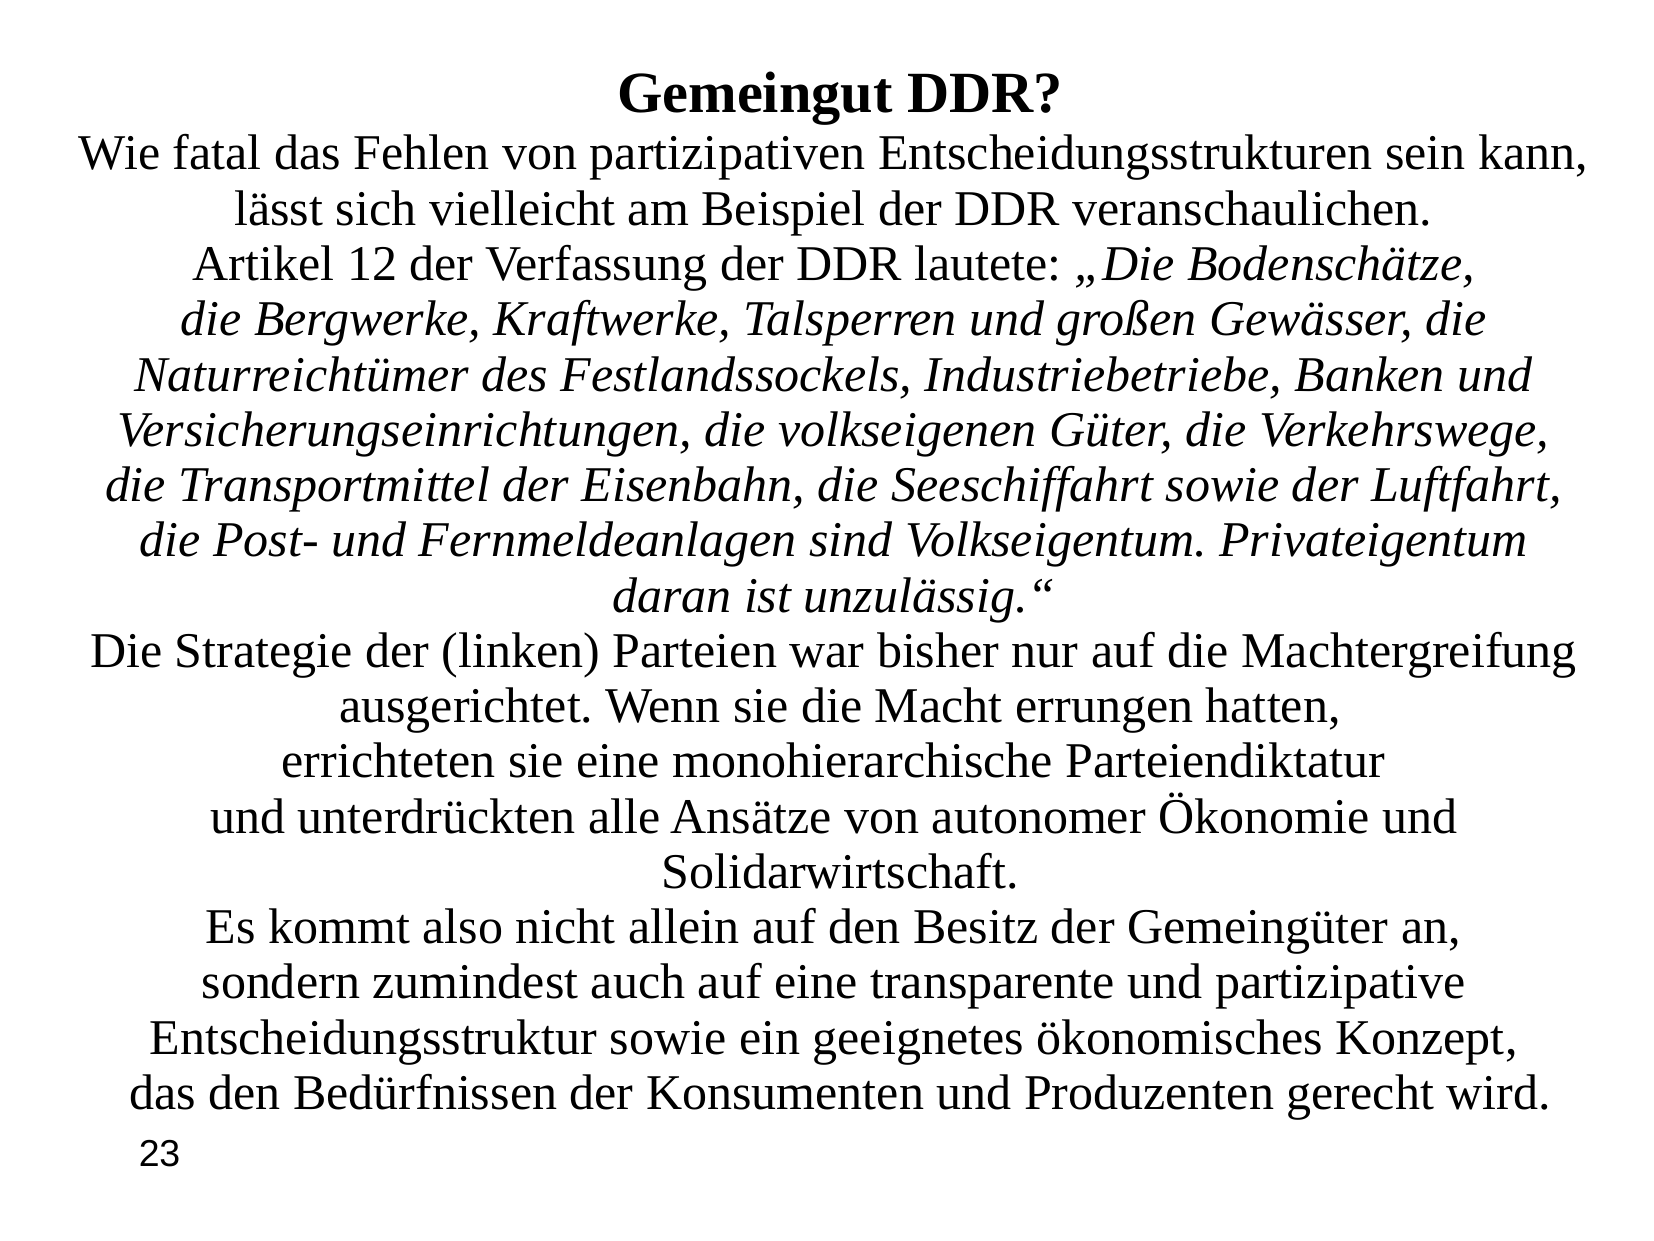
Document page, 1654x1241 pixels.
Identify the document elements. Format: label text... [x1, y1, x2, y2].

text_box <Nummer> [124, 1125, 207, 1183]
text_box Gemeingut DDR? Wie fatal das Fehlen von partizipativen Entscheidungsstrukturen sein kann, lässt sich vielleicht am Beispiel der DDR veranschaulichen. Artikel 12 der Verfassung der DDR lautete: „Die Bodenschätze, die Bergwerke, Kraftwerke, Talsperren und großen Gewässer, die Naturreichtümer des Festlandssockels, Industriebetriebe, Banken und Versicherungseinrichtungen, die volkseigenen Güter, die Verkehrswege, die Transportmittel der Eisenbahn, die Seeschiffahrt sowie der Luftfahrt, die Post- und Fernmeldeanlagen sind Volkseigentum. Privateigentum daran ist unzulässig.“ Die Strategie der (linken) Parteien war bisher nur auf die Machtergreifung ausgerichtet. Wenn sie die Macht errungen hatten, errichteten sie eine monohierarchische Parteiendiktatur und unterdrückten alle Ansätze von autonomer Ökonomie und Solidarwirtschaft. Es kommt also nicht allein auf den Besitz der Gemeingüter an, sondern zumindest auch auf eine transparente und partizipative Entscheidungsstruktur sowie ein geeignetes ökonomisches Konzept, das den Bedürfnissen der Konsumenten und Produzenten gerecht wird. [64, 53, 1617, 1128]
